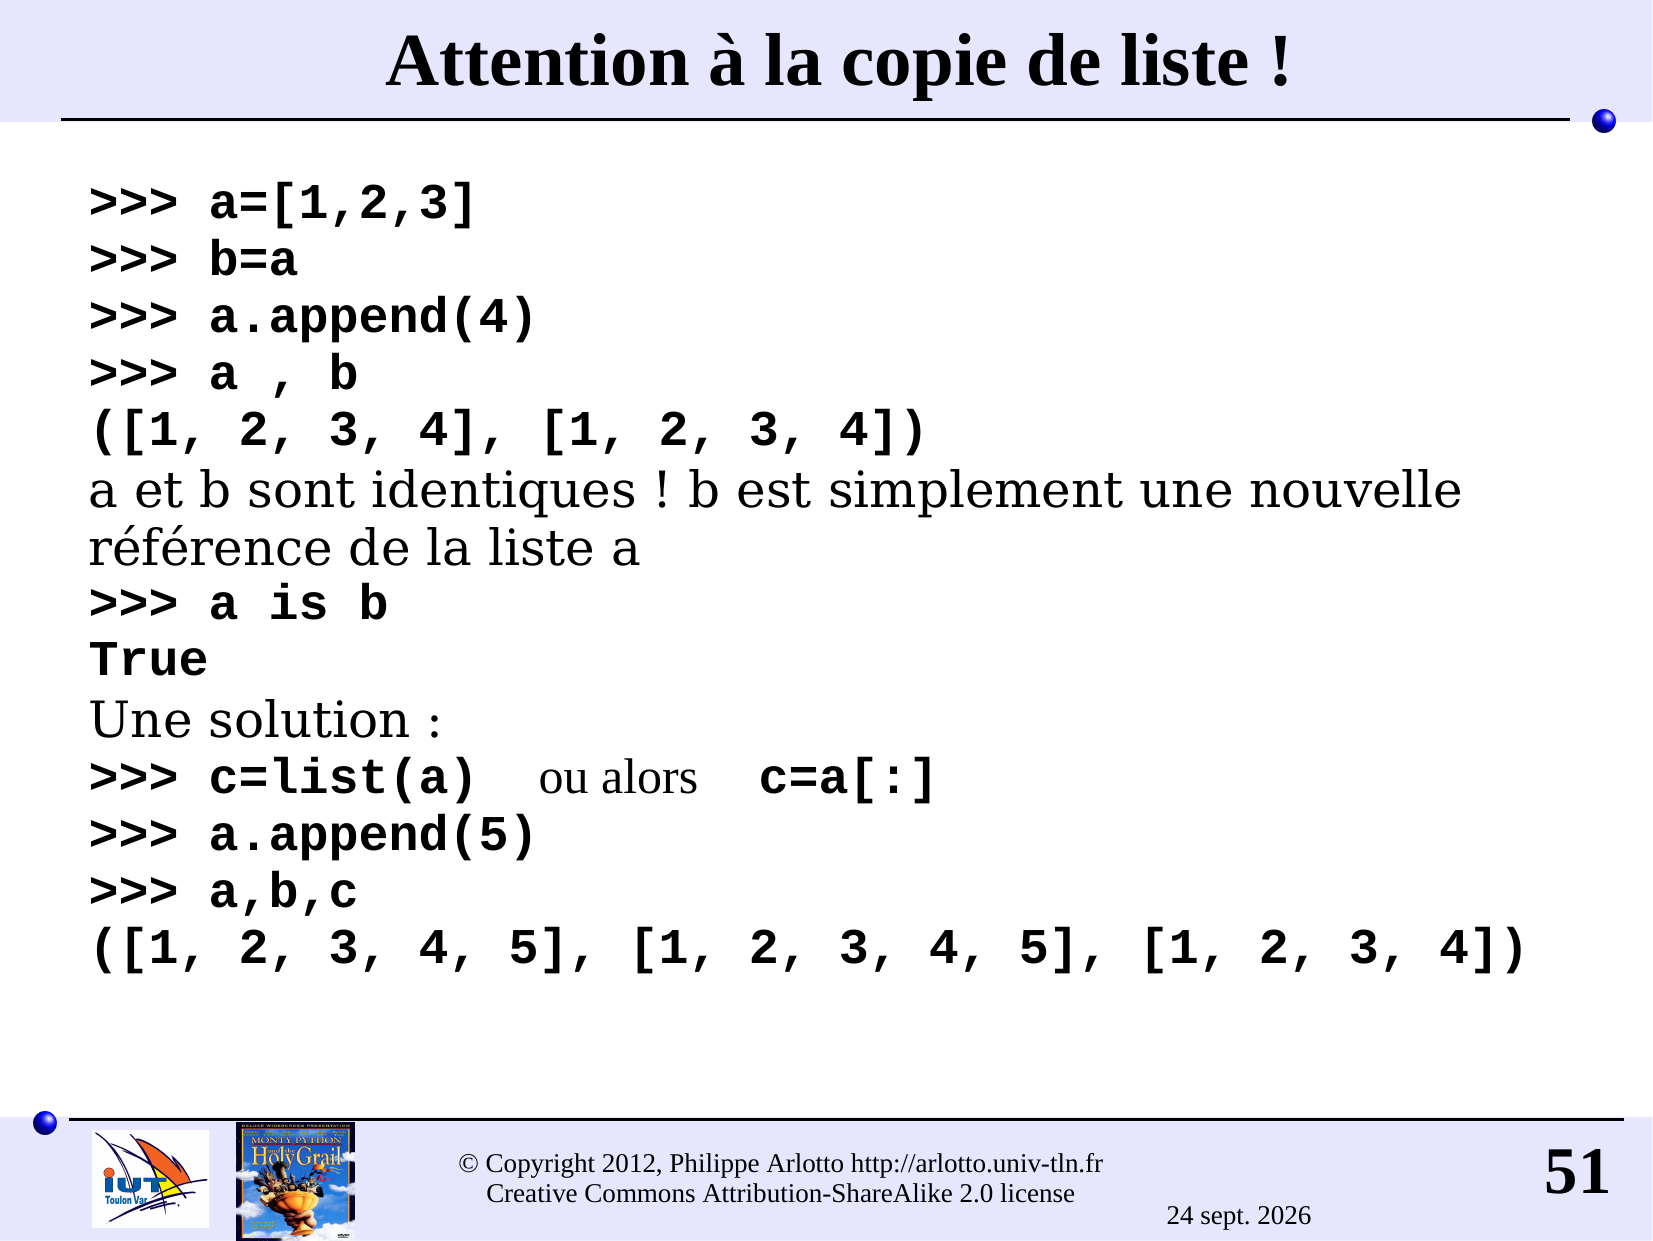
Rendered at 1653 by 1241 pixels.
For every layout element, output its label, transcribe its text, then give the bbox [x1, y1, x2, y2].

picture [236, 1122, 355, 1241]
title Attention à la copie de liste ! [95, 14, 1585, 107]
text_box >>> a=[1,2,3] >>> b=a >>> a.append(4) >>> a , b ([1, 2, 3, 4], [1, 2, 3, 4]) a et b sont identiques ! b est simplement une nouvelle référence de la liste a >>> a is b True Une solution : >>> c=list(a) ou alors c=a[:] >>> a.append(5) >>> a,b,c ([1, 2, 3, 4, 5], [1, 2, 3, 4, 5], [1, 2, 3, 4]) [88, 177, 1632, 1096]
